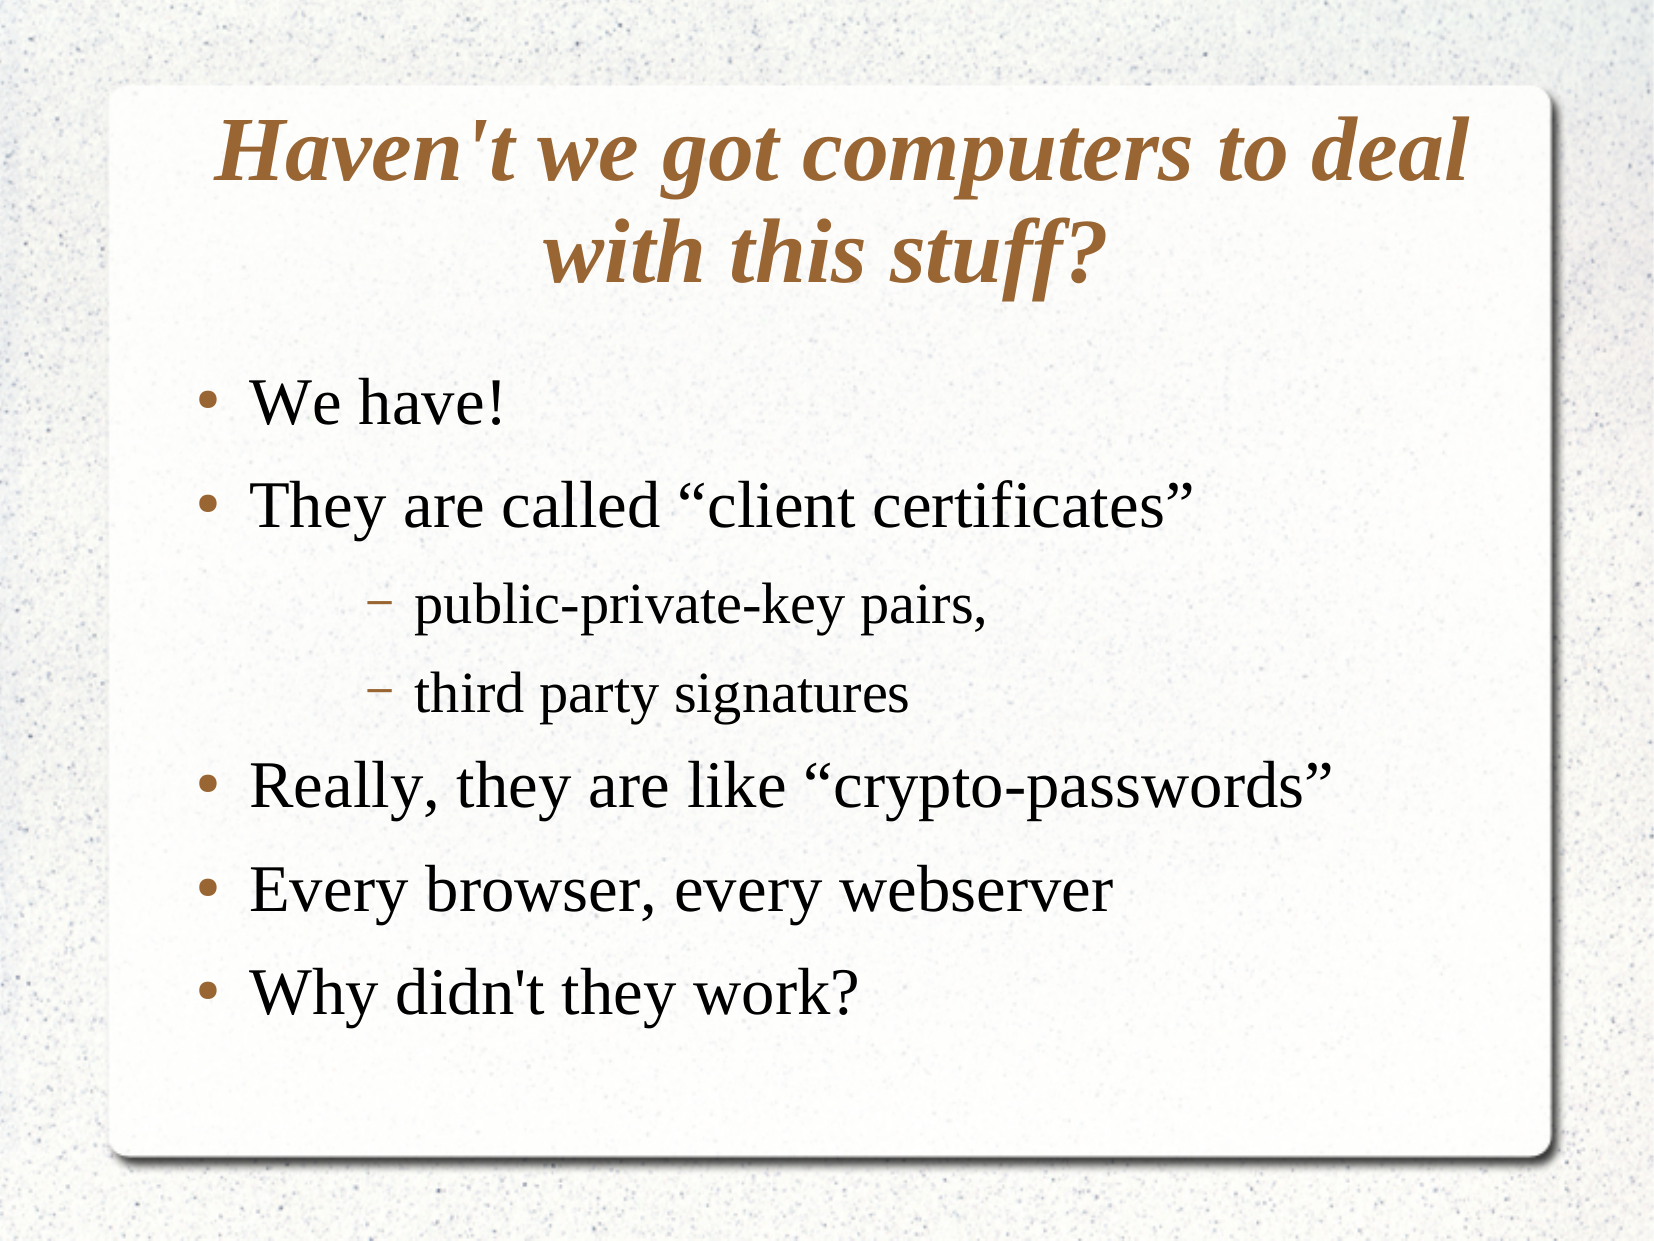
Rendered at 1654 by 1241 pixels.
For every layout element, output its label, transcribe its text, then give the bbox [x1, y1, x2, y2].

title Haven't we got computers to deal with this stuff? [118, 96, 1536, 304]
picture [0, 0, 1654, 1241]
list We have! They are called “client certificates” public-private-key pairs, third party signatures Really, they are like “crypto-passwords” Every browser, every webserver Why didn't they work? [178, 364, 1570, 1147]
